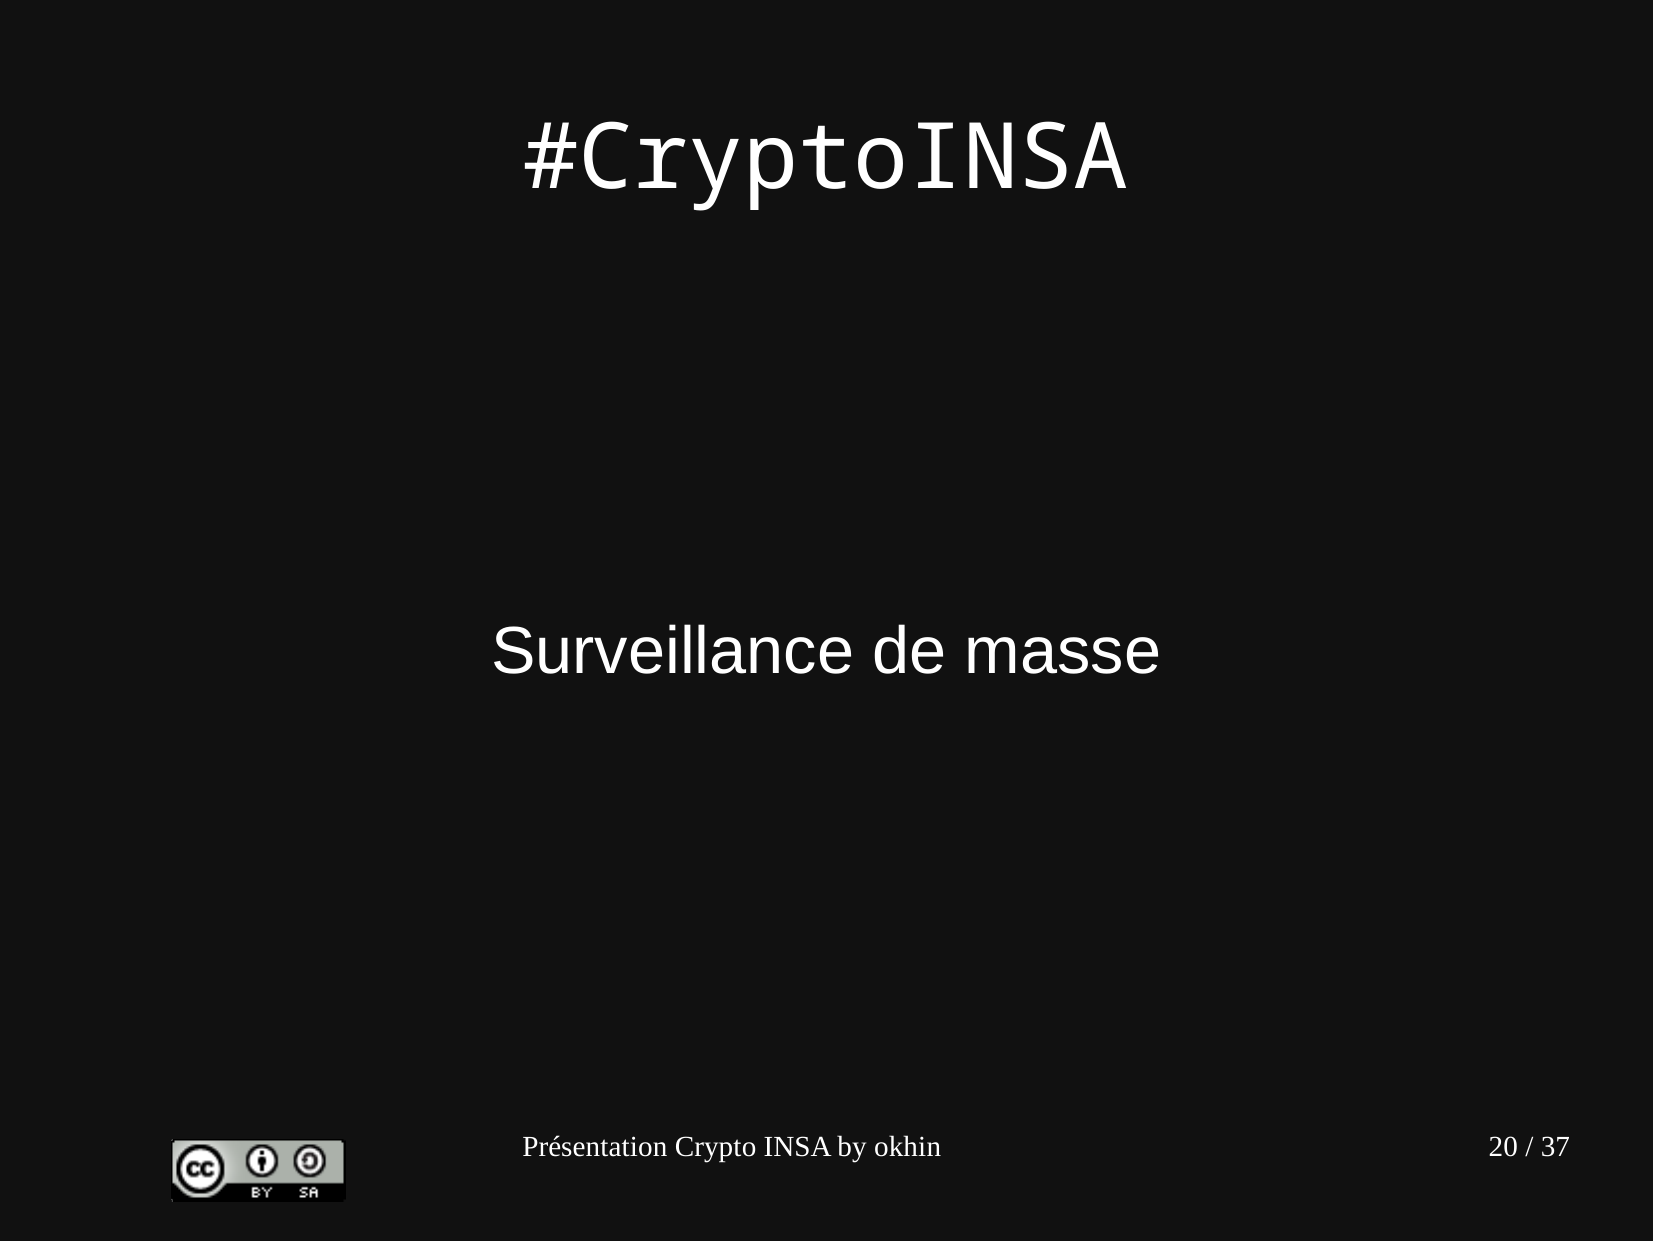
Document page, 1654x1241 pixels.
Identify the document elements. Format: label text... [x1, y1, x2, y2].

picture [171, 1139, 346, 1202]
title #CryptoINSA [82, 49, 1571, 257]
subtitle Surveillance de masse [82, 290, 1571, 1010]
